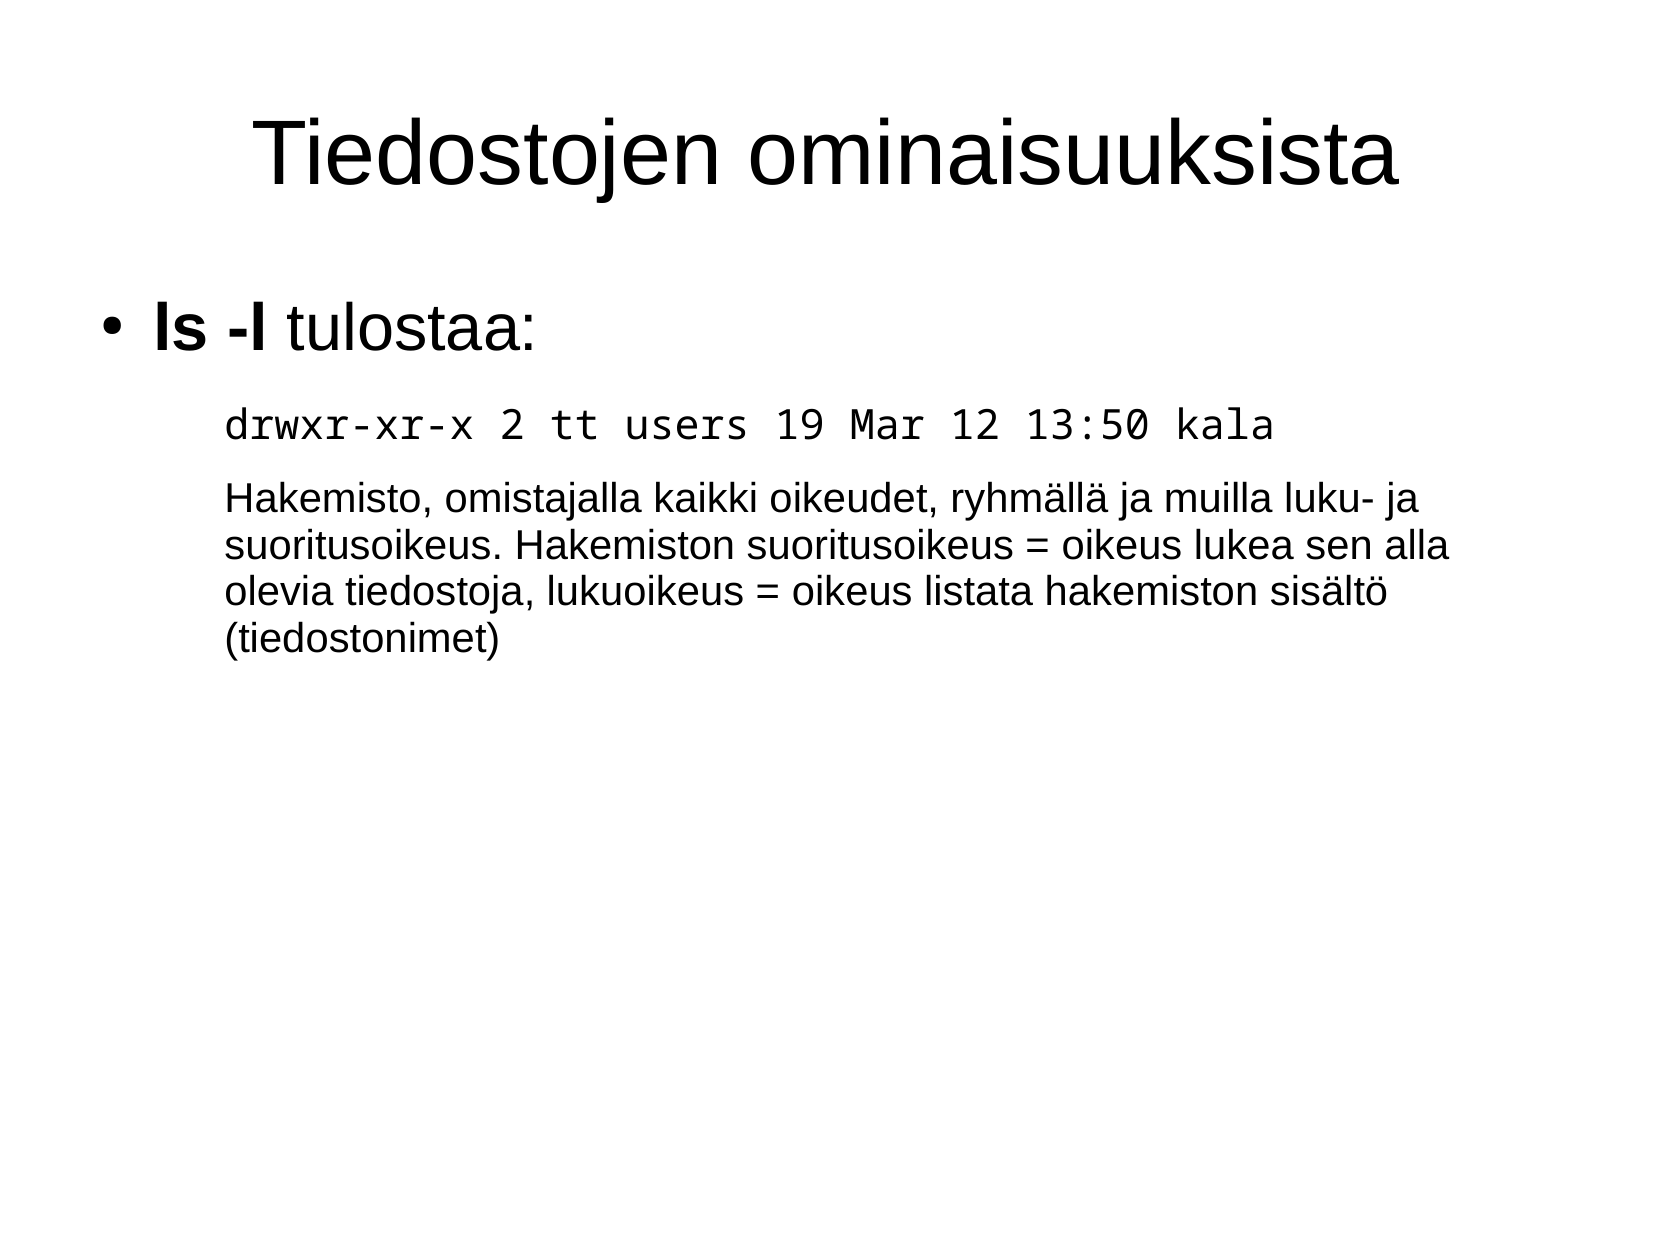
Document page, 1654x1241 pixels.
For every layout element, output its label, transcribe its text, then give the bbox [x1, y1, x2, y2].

title Tiedostojen ominaisuuksista [82, 49, 1571, 257]
list ls -l tulostaa: drwxr-xr-x 2 tt users 19 Mar 12 13:50 kala Hakemisto, omistajalla kaikki oikeudet, ryhmällä ja muilla luku- ja suoritusoikeus. Hakemiston suoritusoikeus = oikeus lukea sen alla olevia tiedostoja, lukuoikeus = oikeus listata hakemiston sisältö (tiedostonimet) [82, 290, 1571, 1010]
